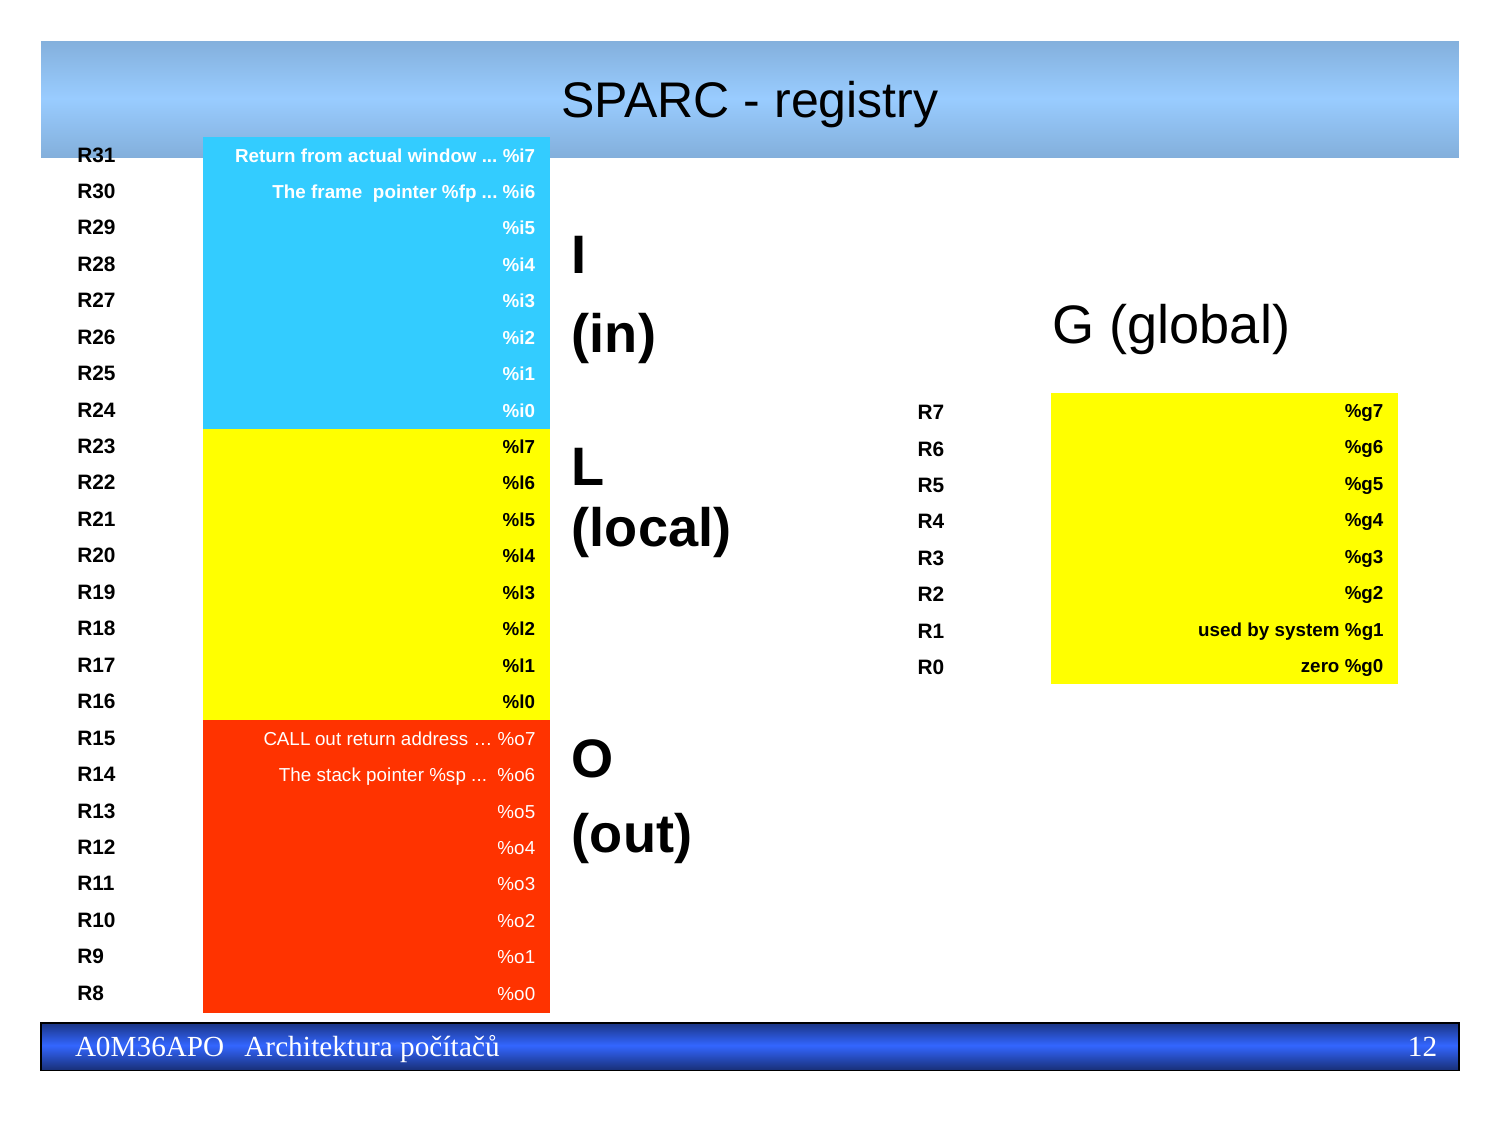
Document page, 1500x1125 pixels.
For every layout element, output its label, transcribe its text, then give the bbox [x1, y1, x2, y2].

table_cell R17 [72, 648, 191, 684]
table_cell %g2 [1051, 575, 1398, 611]
table_header R31 [72, 137, 191, 174]
table_cell %i1 [203, 356, 550, 393]
table_cell %l5 [203, 502, 550, 538]
table_header %g7 [1051, 393, 1398, 429]
table_cell %i5 [203, 210, 550, 247]
table_cell %l7 [203, 429, 550, 465]
table_cell R0 [912, 650, 1031, 686]
table_cell %i2 [203, 320, 550, 356]
table_cell R27 [72, 283, 191, 320]
table_header Return from actual window ... %i7 [203, 137, 550, 174]
table_cell %l6 [203, 465, 550, 502]
table_cell R22 [72, 465, 191, 502]
table_cell The stack pointer %sp ... %o6 [203, 757, 550, 793]
table_cell R18 [72, 611, 191, 648]
table_cell %l0 [203, 684, 550, 720]
table_cell %o2 [203, 903, 550, 939]
table_cell R13 [72, 793, 191, 830]
table_cell R2 [912, 577, 1031, 614]
table_cell %o1 [203, 939, 550, 976]
table_cell R9 [72, 939, 191, 976]
table_cell CALL out return address … %o7 [203, 720, 550, 757]
table_cell R26 [72, 320, 191, 356]
table_cell The frame pointer %fp ... %i6 [203, 174, 550, 210]
table_cell R23 [72, 429, 191, 465]
table_cell R12 [72, 830, 191, 866]
table_cell %g6 [1051, 429, 1398, 466]
table_cell R1 [912, 614, 1031, 650]
table_header I (in) [557, 137, 750, 429]
table_cell R8 [72, 976, 191, 1013]
table_cell %i3 [203, 283, 550, 320]
table_cell R14 [72, 757, 191, 793]
table_cell R15 [72, 720, 191, 757]
table_cell R16 [72, 684, 191, 720]
table_cell O (out) [557, 721, 750, 1012]
table_cell %l2 [203, 611, 550, 648]
table_cell %i4 [203, 247, 550, 283]
table_cell %o3 [203, 866, 550, 903]
table_cell %g4 [1051, 502, 1398, 538]
table_cell R5 [912, 468, 1031, 504]
title SPARC - registry [41, 41, 1459, 158]
table_cell R24 [72, 393, 191, 429]
table_cell R29 [72, 210, 191, 247]
table_cell %g5 [1051, 466, 1398, 502]
table_cell %l1 [203, 648, 550, 684]
table_cell R11 [72, 866, 191, 903]
table_cell %o0 [203, 976, 550, 1013]
table_cell %l3 [203, 575, 550, 611]
table_cell R3 [912, 541, 1031, 577]
table_cell R30 [72, 174, 191, 210]
table_header R7 [912, 395, 1031, 431]
table_cell %l4 [203, 538, 550, 575]
table_cell %o5 [203, 793, 550, 830]
table_cell L (local) [557, 429, 750, 721]
table_cell %g3 [1051, 538, 1398, 575]
table_cell R4 [912, 504, 1031, 541]
table_cell R25 [72, 356, 191, 393]
table_cell zero %g0 [1051, 648, 1398, 684]
table_cell R20 [72, 538, 191, 575]
text_box G (global) [1037, 287, 1325, 363]
table_cell %i0 [203, 393, 550, 429]
table_cell %o4 [203, 830, 550, 866]
table_cell R6 [912, 431, 1031, 468]
table_cell R10 [72, 903, 191, 939]
table_cell used by system %g1 [1051, 611, 1398, 648]
table_cell R21 [72, 502, 191, 538]
table_cell R19 [72, 575, 191, 611]
table_cell R28 [72, 247, 191, 283]
